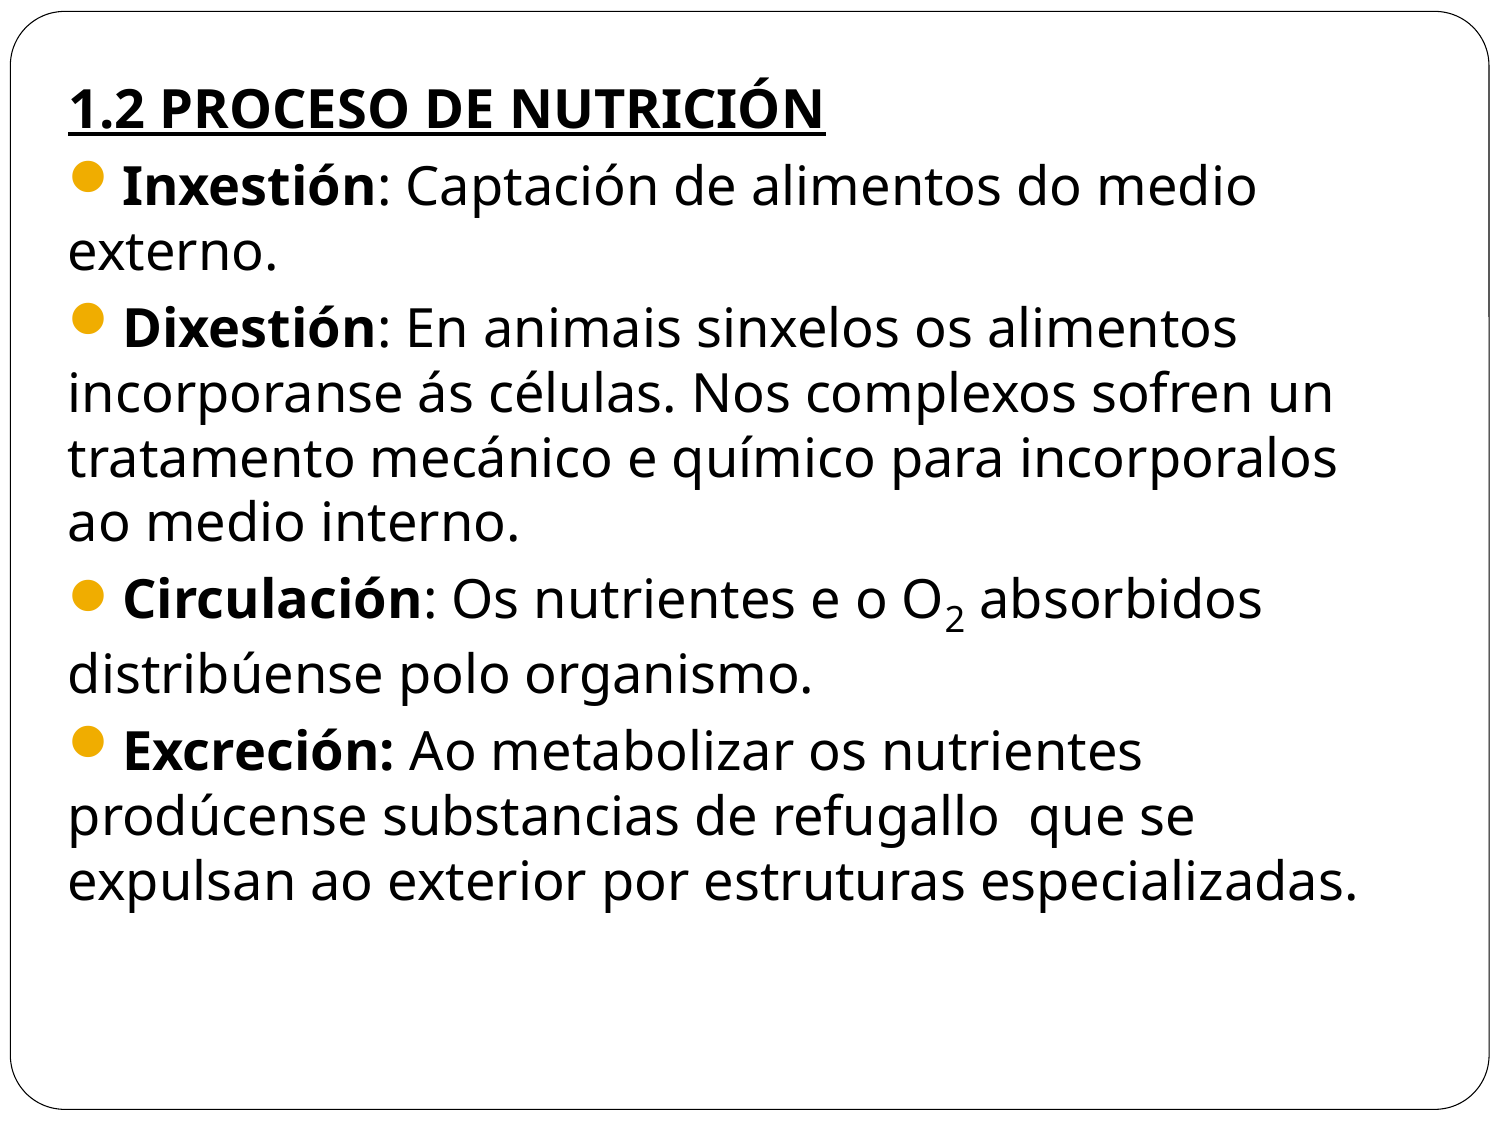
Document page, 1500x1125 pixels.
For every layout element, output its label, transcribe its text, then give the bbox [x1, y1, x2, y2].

text_box 1.2 PROCESO DE NUTRICIÓN Inxestión: Captación de alimentos do medio externo. Dixestión: En animais sinxelos os alimentos incorporanse ás células. Nos complexos sofren un tratamento mecánico e químico para incorporalos ao medio interno. Circulación: Os nutrientes e o O2 absorbidos distribúense polo organismo. Excreción: Ao metabolizar os nutrientes prodúcense substancias de refugallo que se expulsan ao exterior por estruturas especializadas. [53, 66, 1426, 988]
